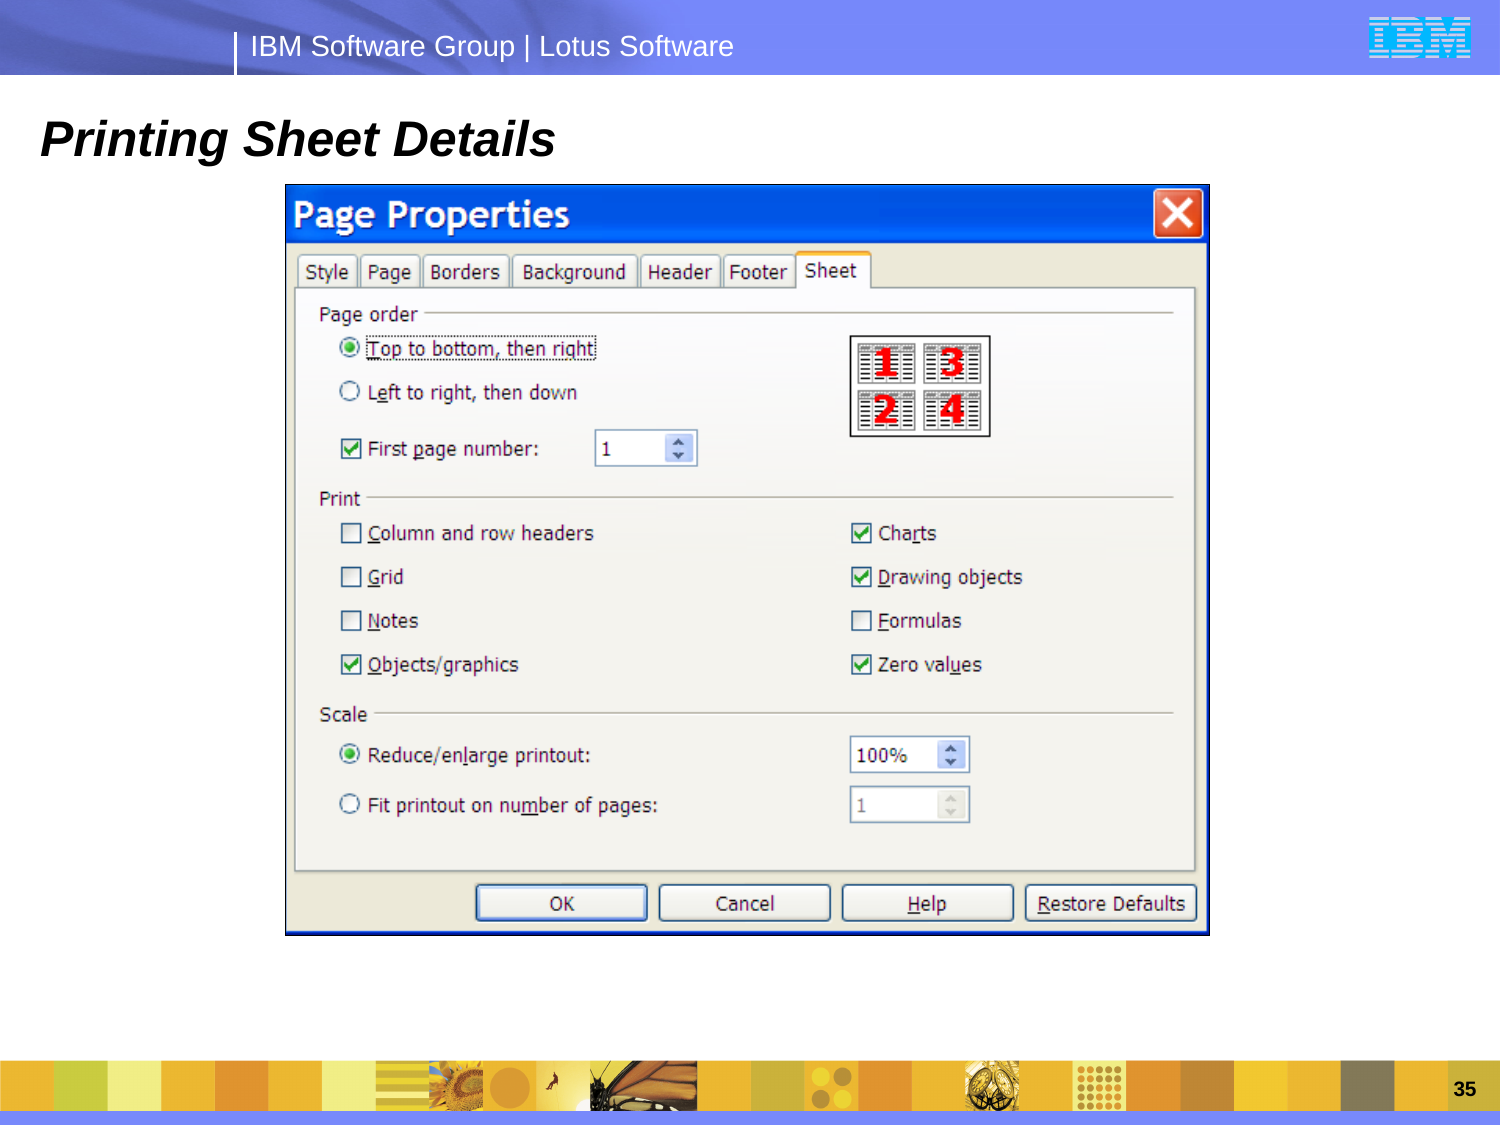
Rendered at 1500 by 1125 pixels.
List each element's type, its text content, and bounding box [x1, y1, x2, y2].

picture [285, 184, 1210, 936]
picture [0, 1060, 1500, 1111]
picture [0, 0, 1500, 75]
title Printing Sheet Details [25, 106, 1378, 189]
